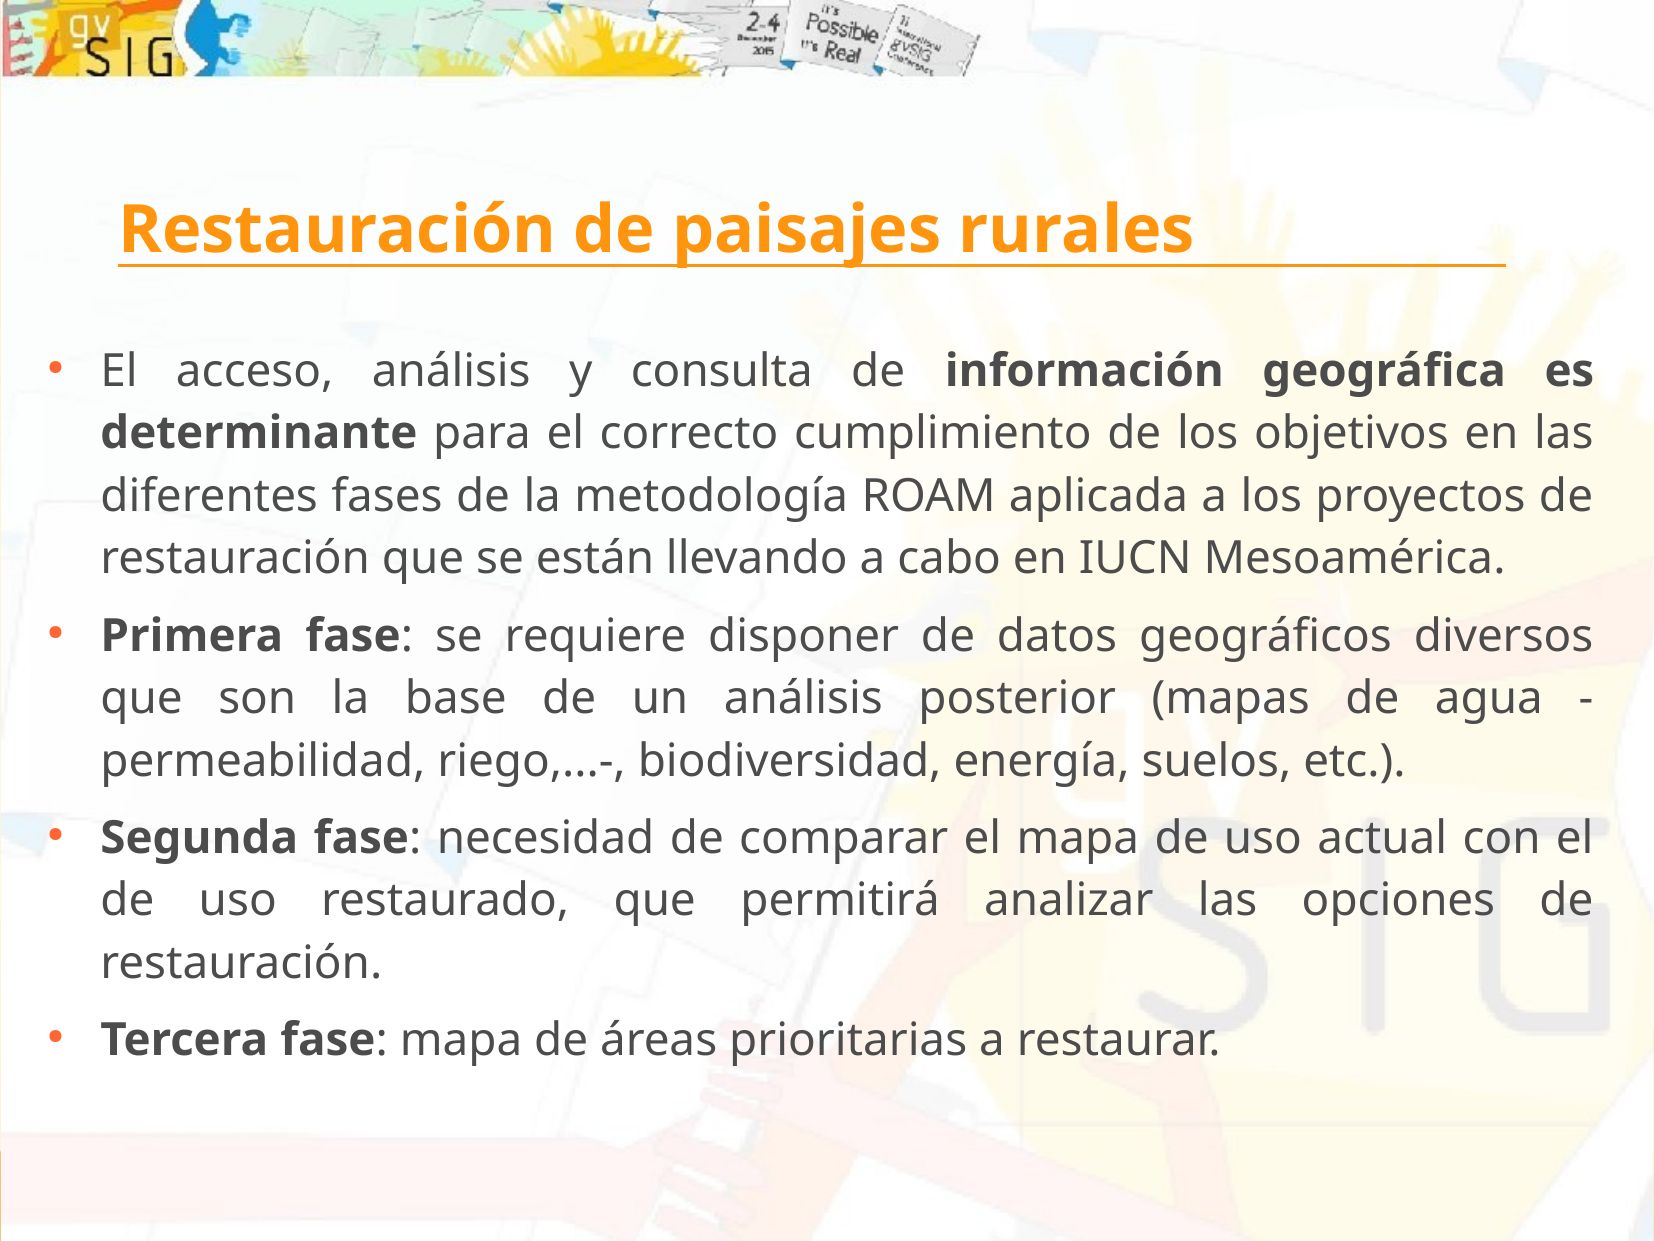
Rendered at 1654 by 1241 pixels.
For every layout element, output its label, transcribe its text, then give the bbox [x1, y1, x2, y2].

picture [0, 0, 1654, 1241]
list El acceso, análisis y consulta de información geográfica es determinante para el correcto cumplimiento de los objetivos en las diferentes fases de la metodología ROAM aplicada a los proyectos de restauración que se están llevando a cabo en IUCN Mesoamérica. Primera fase: se requiere disponer de datos geográficos diversos que son la base de un análisis posterior (mapas de agua -permeabilidad, riego,...-, biodiversidad, energía, suelos, etc.). Segunda fase: necesidad de comparar el mapa de uso actual con el de uso restaurado, que permitirá analizar las opciones de restauración. Tercera fase: mapa de áreas prioritarias a restaurar. [29, 259, 1595, 1068]
title Restauración de paisajes rurales [118, 177, 1607, 276]
